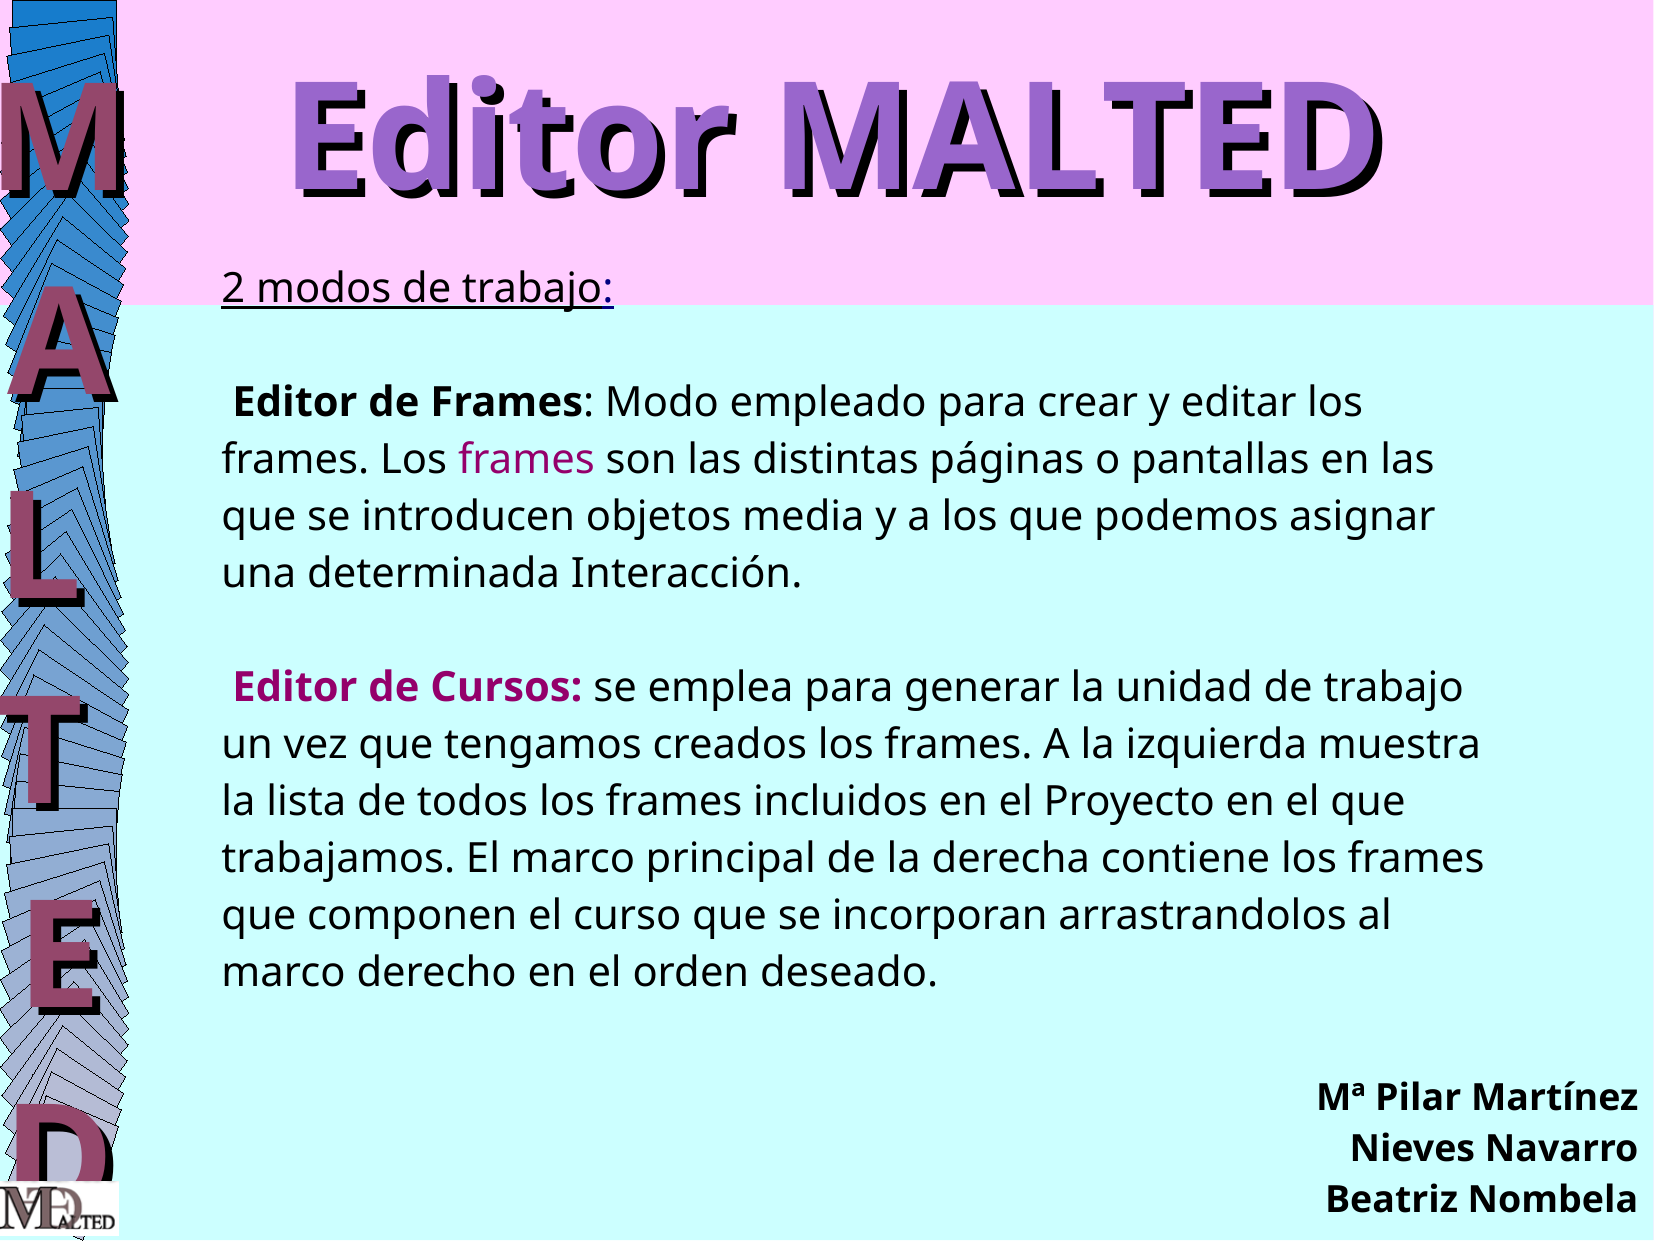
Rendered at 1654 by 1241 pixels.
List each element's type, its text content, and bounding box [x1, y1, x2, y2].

picture [0, 1181, 119, 1236]
title Editor MALTED [150, 42, 1515, 220]
text_box 2 modos de trabajo: Editor de Frames: Modo empleado para crear y editar los frames. Los frames son las distintas páginas o pantallas en las que se introducen objetos media y a los que podemos asignar una determinada Interacción. Editor de Cursos: se emplea para generar la unidad de trabajo un vez que tengamos creados los frames. A la izquierda muestra la lista de todos los frames incluidos en el Proyecto en el que trabajamos. El marco principal de la derecha contiene los frames que componen el curso que se incorporan arrastrandolos al marco derecho en el orden deseado. [206, 250, 1536, 1182]
